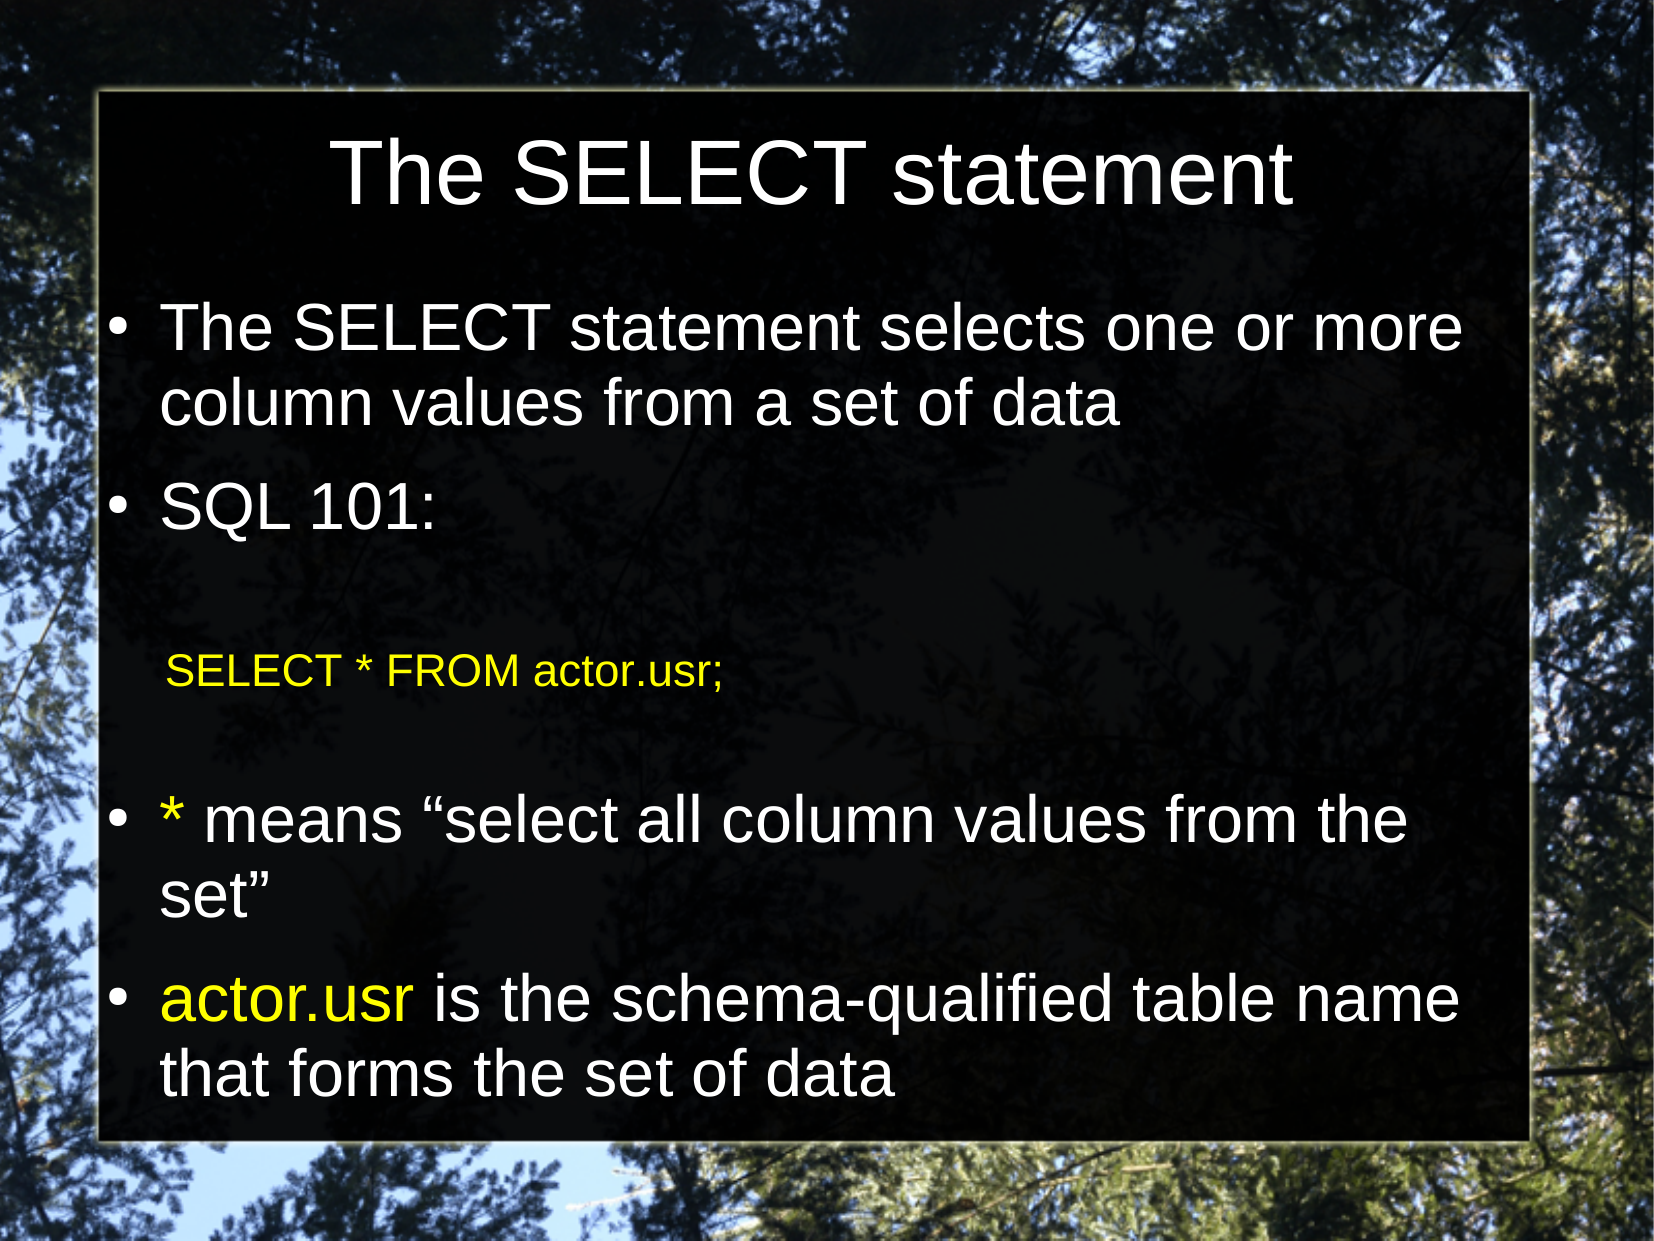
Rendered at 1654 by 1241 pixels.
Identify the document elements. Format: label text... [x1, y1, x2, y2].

picture [0, 0, 1654, 1241]
title The SELECT statement [88, 88, 1536, 257]
text_box SELECT * FROM actor.usr; [150, 637, 1463, 704]
list The SELECT statement selects one or more column values from a set of data SQL 101: * means “select all column values from the set” actor.usr is the schema-qualified table name that forms the set of data [88, 290, 1536, 1111]
